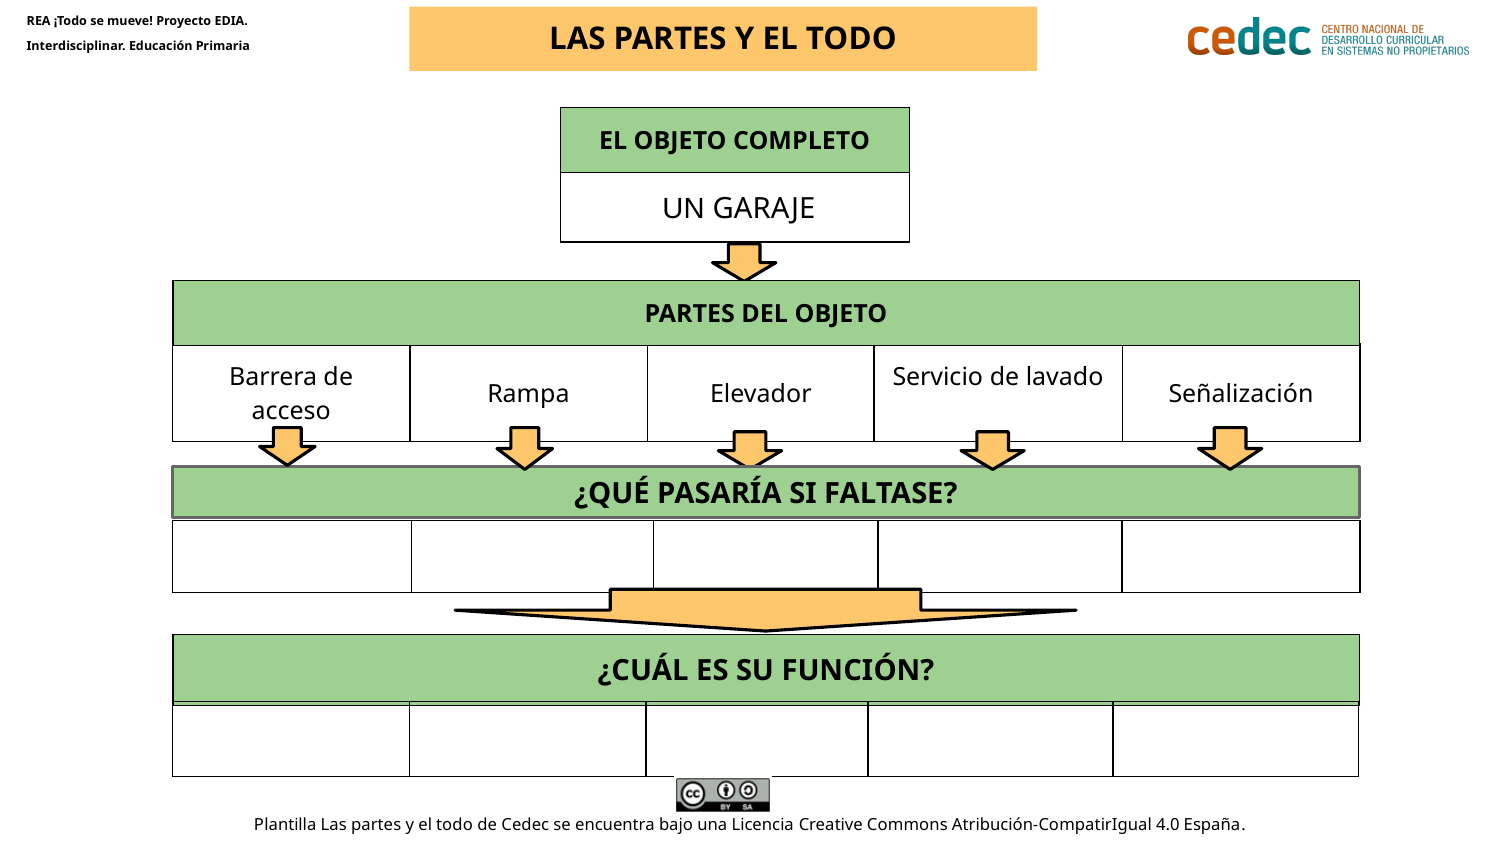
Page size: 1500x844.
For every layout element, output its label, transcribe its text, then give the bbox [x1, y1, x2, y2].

text_box [496, 427, 553, 470]
table_header [654, 521, 877, 589]
table_header [879, 521, 1121, 592]
list [48, 72, 1399, 777]
table_header [410, 702, 645, 776]
text_box [1198, 427, 1262, 470]
text_box [961, 431, 1025, 470]
text_box [718, 431, 782, 466]
table_header Rampa [411, 346, 647, 441]
table_header PARTES DEL OBJETO [174, 281, 1359, 345]
table_header [1114, 702, 1358, 776]
table_header Elevador [648, 346, 873, 441]
table_header [869, 702, 1112, 776]
text_box ¿QUÉ PASARÍA SI FALTASE? [172, 466, 1360, 518]
table_header ¿CUÁL ES SU FUNCIÓN? [174, 635, 1359, 701]
table_header [173, 702, 409, 776]
table_cell UN GARAJE [561, 173, 909, 241]
table_header Barrera de acceso [173, 346, 409, 441]
table_header Señalización [1123, 346, 1359, 441]
table_header [173, 521, 411, 592]
text_box [259, 427, 316, 466]
table_header [1123, 521, 1359, 592]
table_header Servicio de lavado [875, 346, 1122, 441]
text_box REA ¡Todo se mueve! Proyecto EDIA. Interdisciplinar. Educación Primaria [0, 0, 401, 66]
picture [1188, 17, 1469, 55]
table_header EL OBJETO COMPLETO [561, 108, 909, 172]
title LAS PARTES Y EL TODO [409, 6, 1038, 71]
text_box Plantilla Las partes y el todo de Cedec se encuentra bajo una Licencia Creative Commons Atribución-CompatirIgual 4.0 España. [0, 806, 1500, 844]
text_box [712, 243, 776, 280]
text_box [455, 589, 1077, 632]
picture [674, 776, 772, 806]
table_header [412, 521, 653, 592]
table_header [647, 702, 867, 776]
